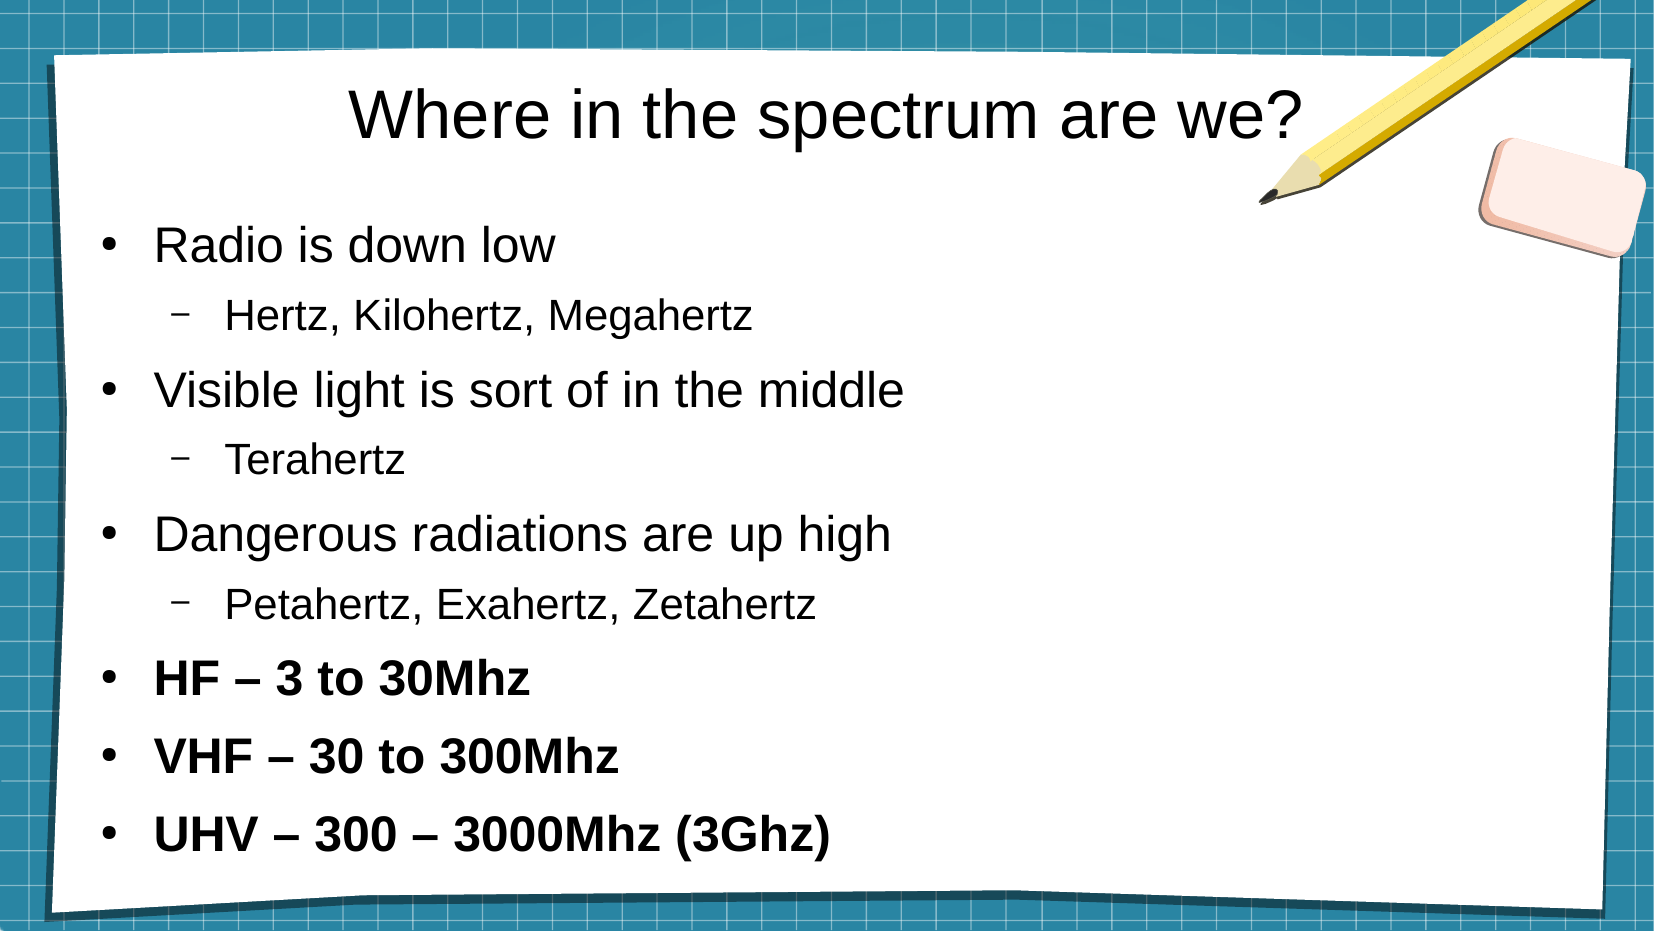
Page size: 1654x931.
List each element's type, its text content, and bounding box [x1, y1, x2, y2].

list Radio is down low Hertz, Kilohertz, Megahertz Visible light is sort of in the middle Terahertz Dangerous radiations are up high Petahertz, Exahertz, Zetahertz HF – 3 to 30Mhz VHF – 30 to 300Mhz UHV – 300 – 3000Mhz (3Ghz) [82, 217, 1571, 863]
title Where in the spectrum are we? [82, 37, 1571, 193]
